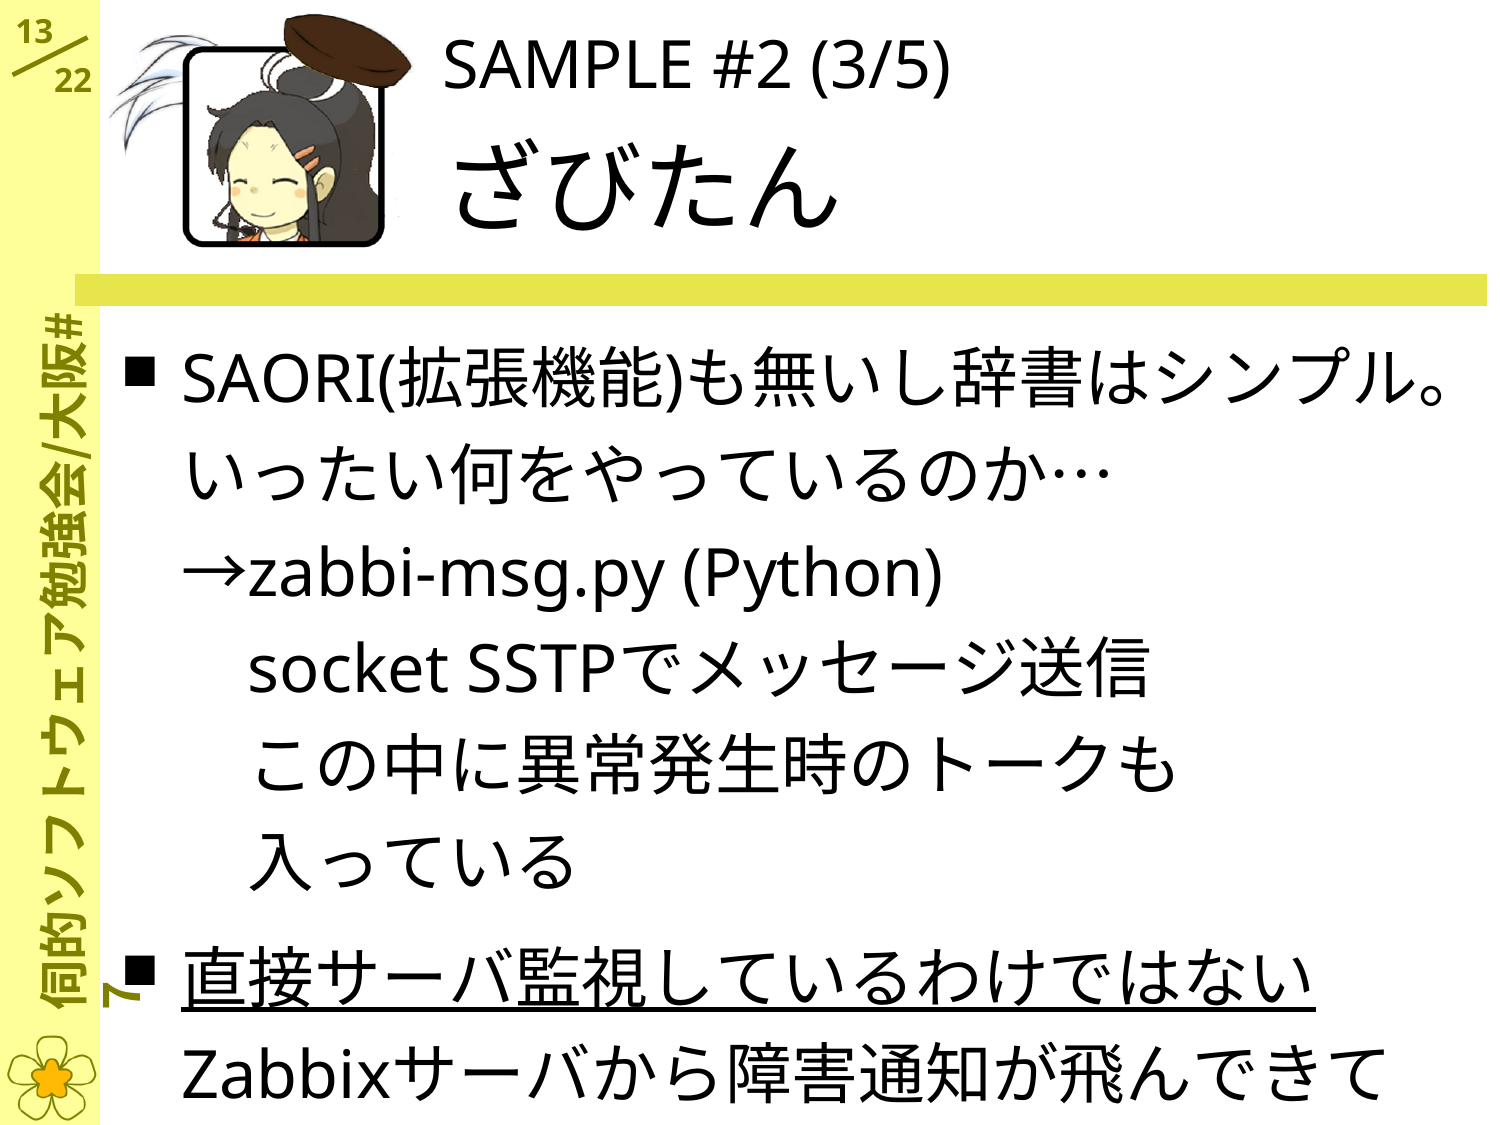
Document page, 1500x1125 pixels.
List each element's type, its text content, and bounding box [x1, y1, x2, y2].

list SAORI(拡張機能)も無いし辞書はシンプル。いったい何をやっているのか… →zabbi-msg.py (Python) socket SSTPでメッセージ送信 この中に異常発生時のトークも 入っている 直接サーバ監視しているわけではない Zabbixサーバから障害通知が飛んできて イベント処理→ポーリング無し、軽い [125, 324, 1476, 1125]
picture [109, 9, 414, 249]
title SAMPLE #2 (3/5) ざびたん [442, 17, 1476, 254]
picture [5, 1033, 99, 1122]
